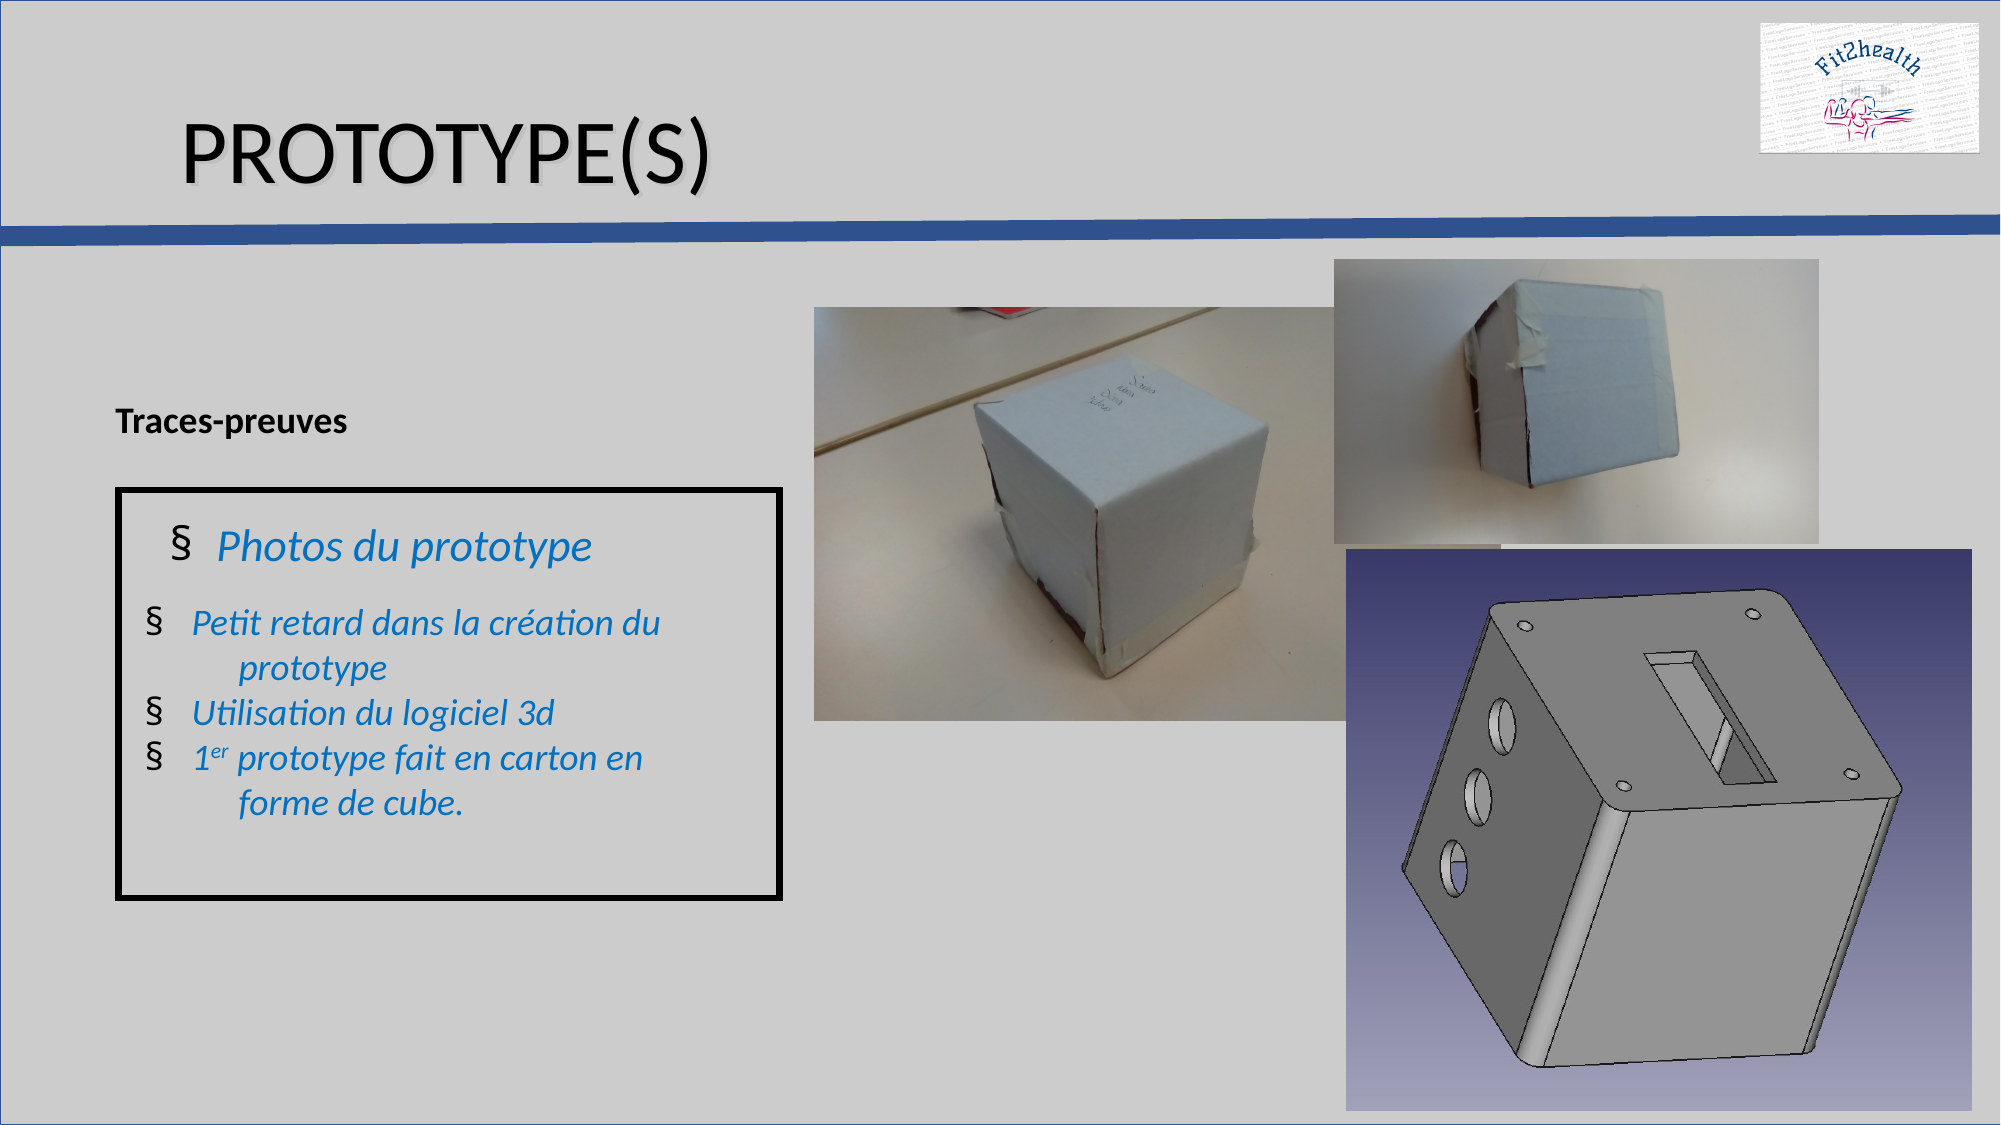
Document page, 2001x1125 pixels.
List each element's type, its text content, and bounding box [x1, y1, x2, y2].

picture [1759, 23, 1980, 154]
text_box Traces-preuves [100, 388, 364, 449]
text_box PROTOTYPE(S) [165, 83, 1726, 211]
text_box Petit retard dans la création du prototype Utilisation du logiciel 3d 1er prototype fait en carton en forme de cube. [130, 590, 685, 876]
text_box Photos du prototype [155, 508, 685, 578]
picture [814, 259, 1972, 1111]
